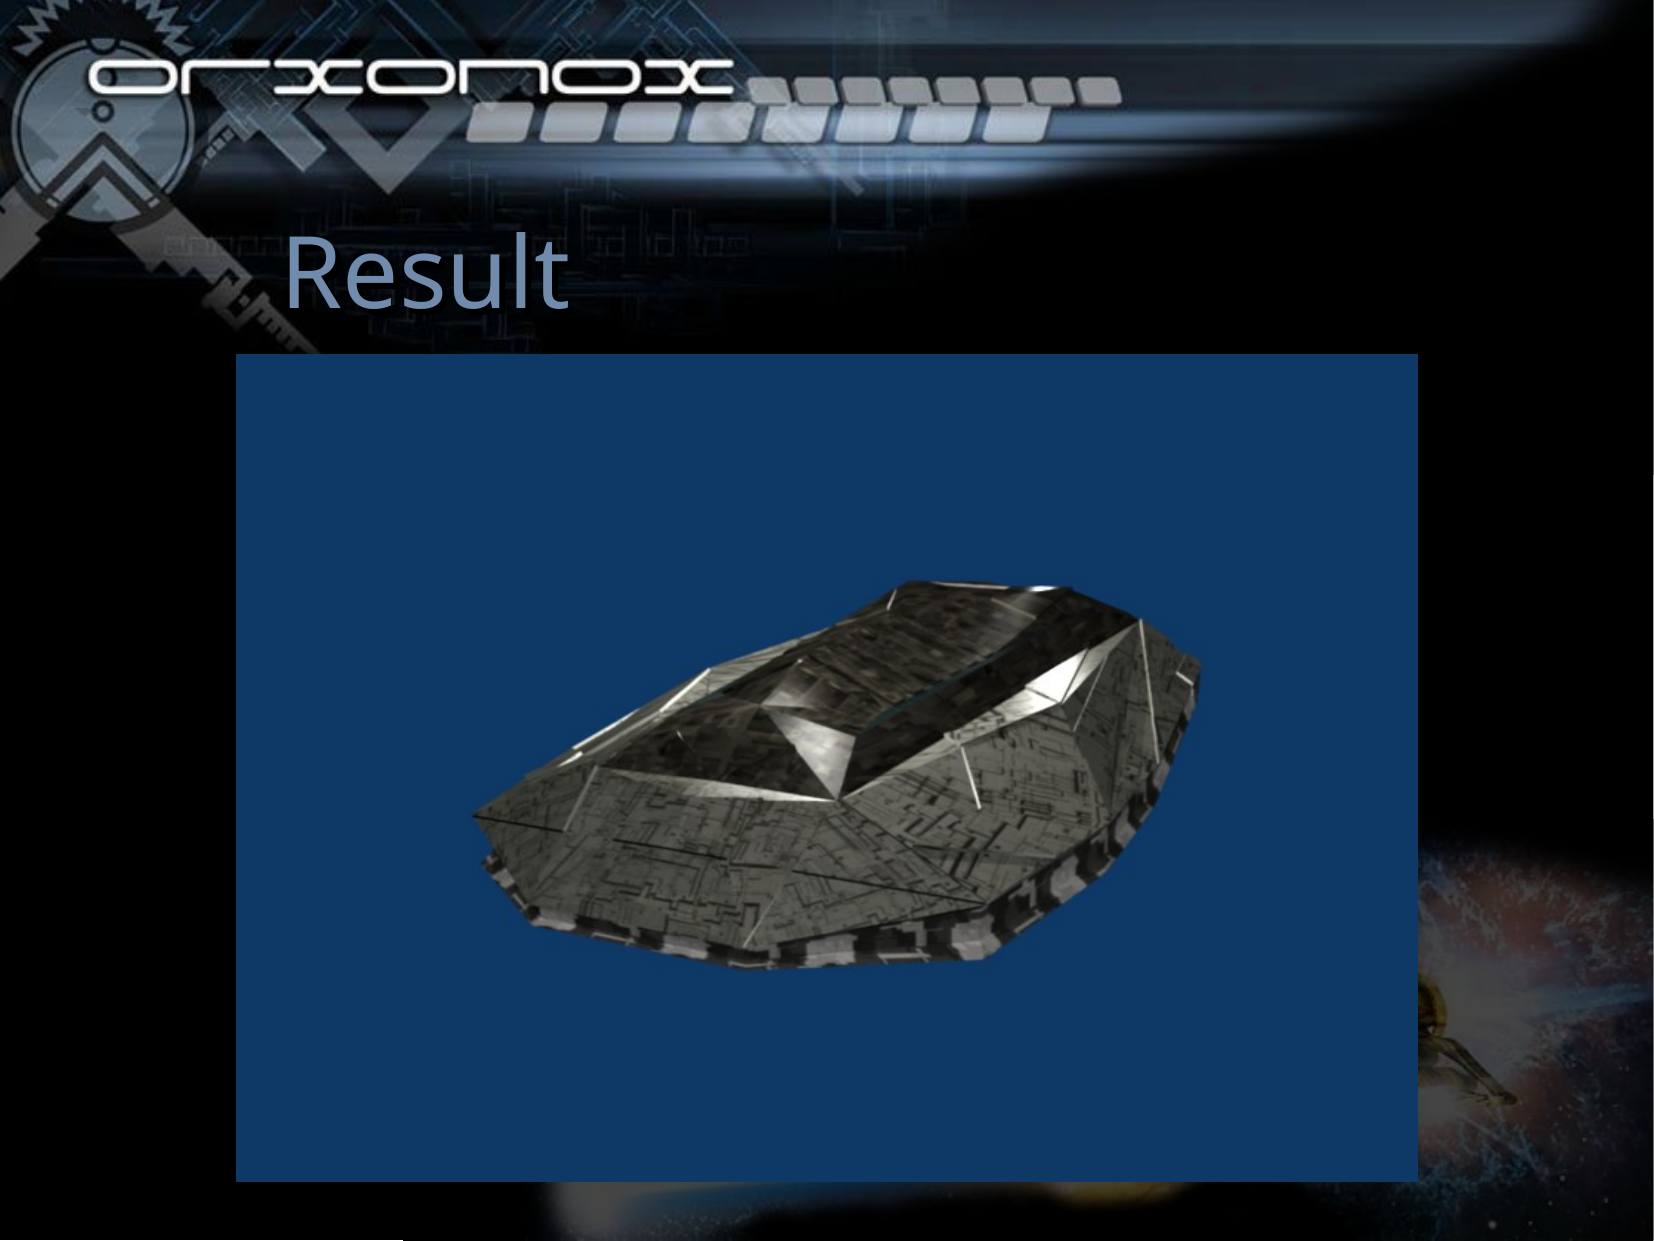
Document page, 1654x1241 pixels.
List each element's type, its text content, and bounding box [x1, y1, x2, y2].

text_box Result [265, 194, 1241, 250]
picture [0, 0, 1654, 1241]
